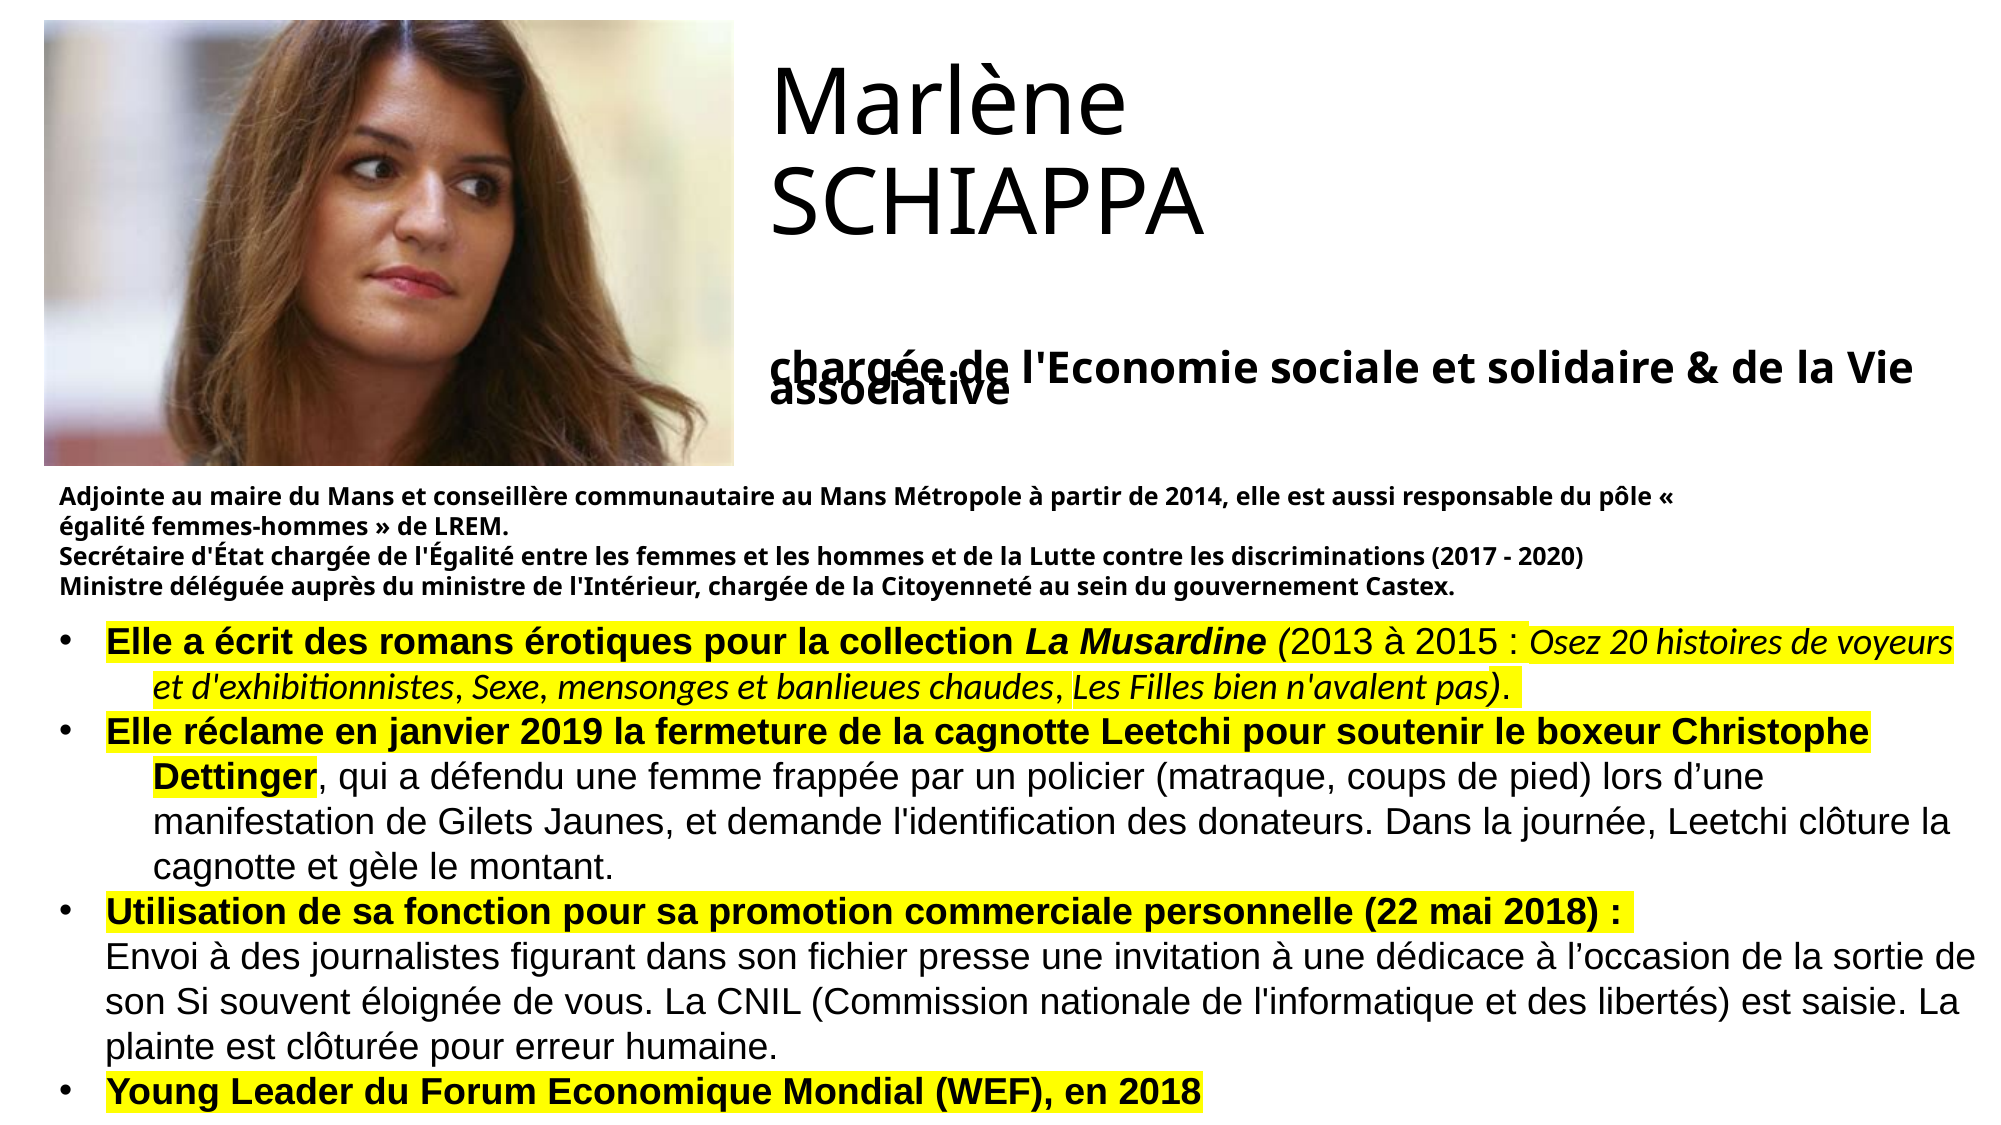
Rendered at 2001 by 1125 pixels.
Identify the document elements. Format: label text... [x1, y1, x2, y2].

title Marlène SCHIAPPA [754, 45, 1780, 264]
picture [44, 20, 734, 466]
text_box Elle a écrit des romans érotiques pour la collection La Musardine (2013 à 2015 : Osez 20 histoires de voyeurs et d'exhibitionnistes, Sexe, mensonges et banlieues chaudes, Les Filles bien n'avalent pas). Elle réclame en janvier 2019 la fermeture de la cagnotte Leetchi pour soutenir le boxeur Christophe Dettinger, qui a défendu une femme frappée par un policier (matraque, coups de pied) lors d’une manifestation de Gilets Jaunes, et demande l'identification des donateurs. Dans la journée, Leetchi clôture la cagnotte et gèle le montant. Utilisation de sa fonction pour sa promotion commerciale personnelle (22 mai 2018) : Envoi à des journalistes figurant dans son fichier presse une invitation à une dédicace à l’occasion de la sortie de son Si souvent éloignée de vous. La CNIL (Commission nationale de l'informatique et des libertés) est saisie. La plainte est clôturée pour erreur humaine. Young Leader du Forum Economique Mondial (WEF), en 2018 [44, 609, 2000, 1125]
text_box Adjointe au maire du Mans et conseillère communautaire au Mans Métropole à partir de 2014, elle est aussi responsable du pôle « égalité femmes-hommes » de LREM. Secrétaire d'État chargée de l'Égalité entre les femmes et les hommes et de la Lutte contre les discriminations (2017 - 2020) Ministre déléguée auprès du ministre de l'Intérieur, chargée de la Citoyenneté au sein du gouvernement Castex. [44, 473, 1697, 610]
text_box chargée de l'Economie sociale et solidaire & de la Vie associative [754, 338, 1982, 478]
